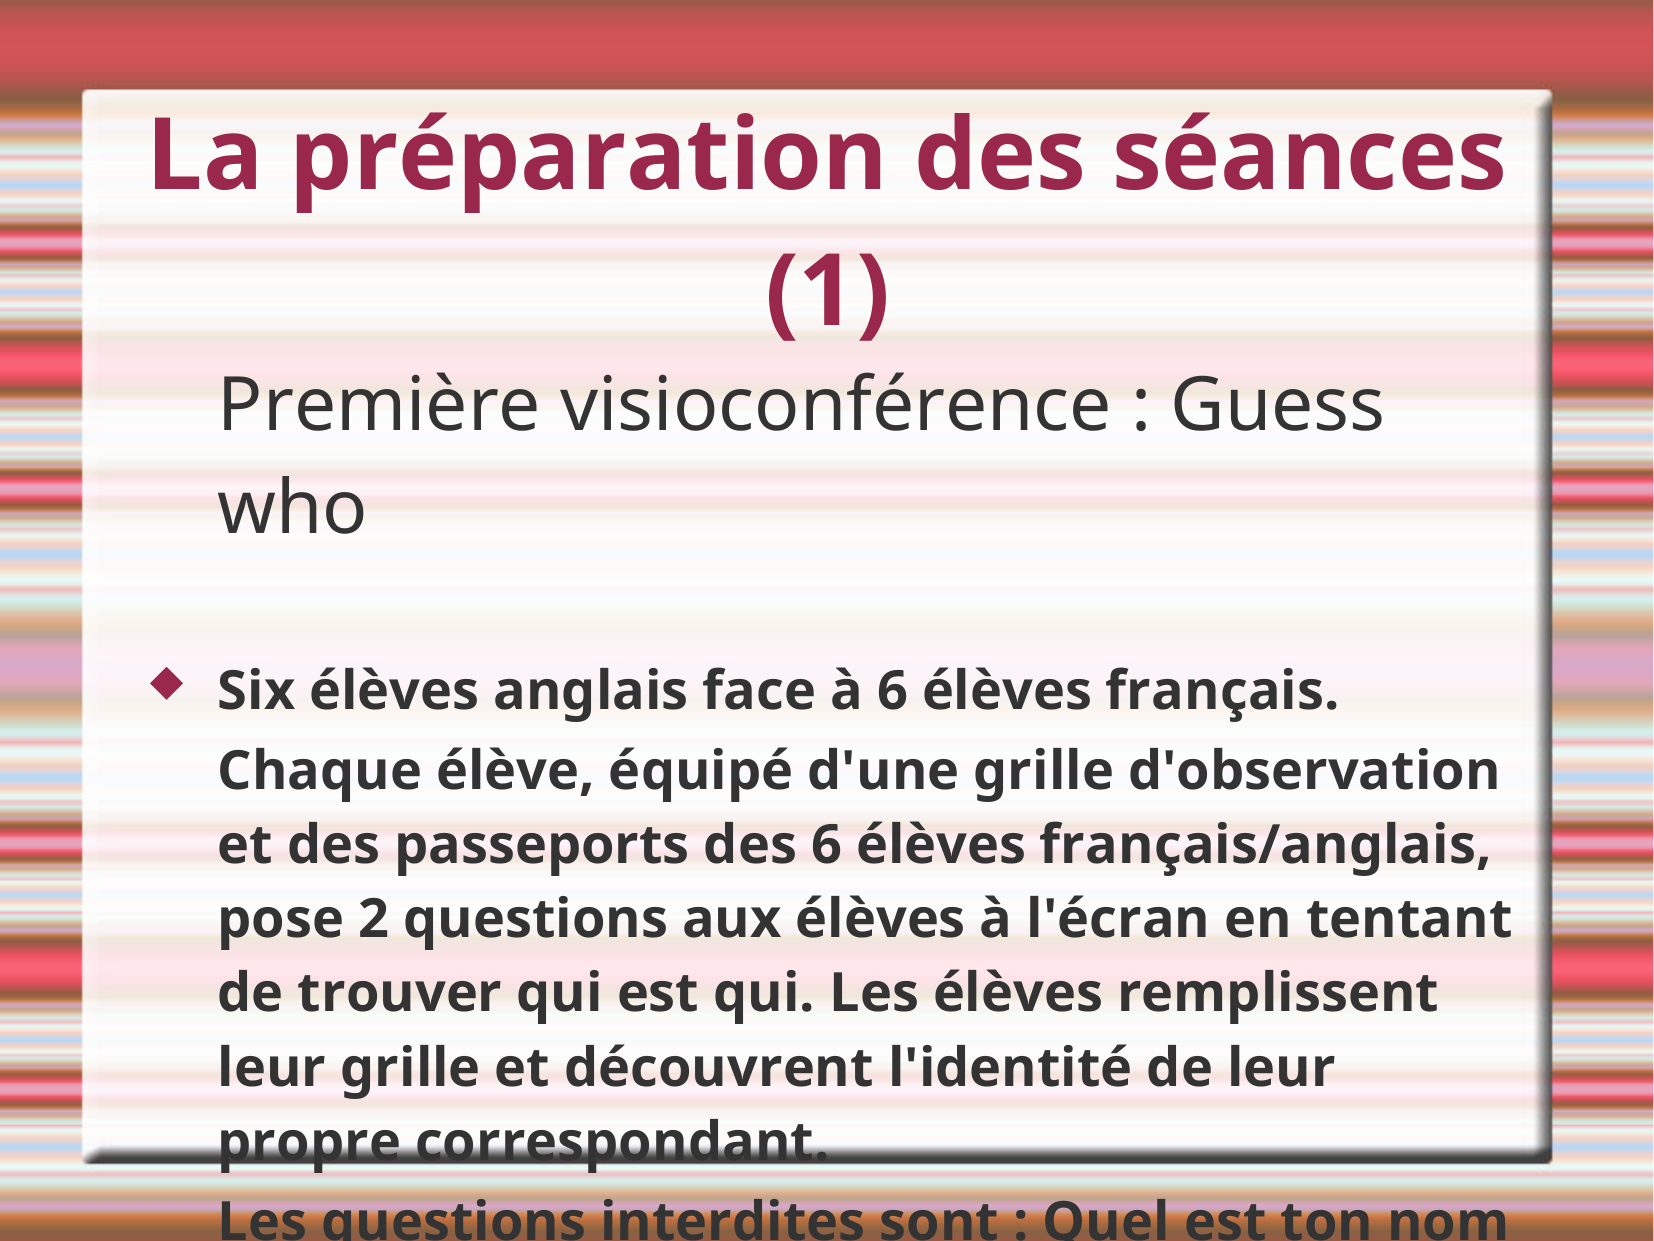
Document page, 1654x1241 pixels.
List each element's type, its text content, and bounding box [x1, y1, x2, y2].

title La préparation des séances (1) [121, 35, 1534, 402]
picture [743, 1216, 755, 1234]
picture [746, 1202, 1061, 1241]
picture [501, 1216, 513, 1234]
picture [1195, 1216, 1206, 1222]
picture [332, 1216, 344, 1234]
list Première visioconférence : Guess who Six élèves anglais face à 6 élèves français. Chaque élève, équipé d'une grille d'observation et des passeports des 6 élèves français/anglais, pose 2 questions aux élèves à l'écran en tentant de trouver qui est qui. Les élèves remplissent leur grille et découvrent l'identité de leur propre correspondant. Les questions interdites sont : Quel est ton nom ? Quelle est ton adresse ? [134, 350, 1516, 1202]
picture [817, 1216, 828, 1222]
picture [1315, 1216, 1327, 1234]
picture [1054, 1208, 1073, 1234]
picture [917, 1216, 929, 1234]
picture [259, 1216, 270, 1222]
picture [1433, 1216, 1445, 1234]
picture [0, 0, 1654, 1241]
picture [686, 1216, 697, 1222]
picture [1132, 1216, 1143, 1222]
picture [402, 1216, 413, 1222]
